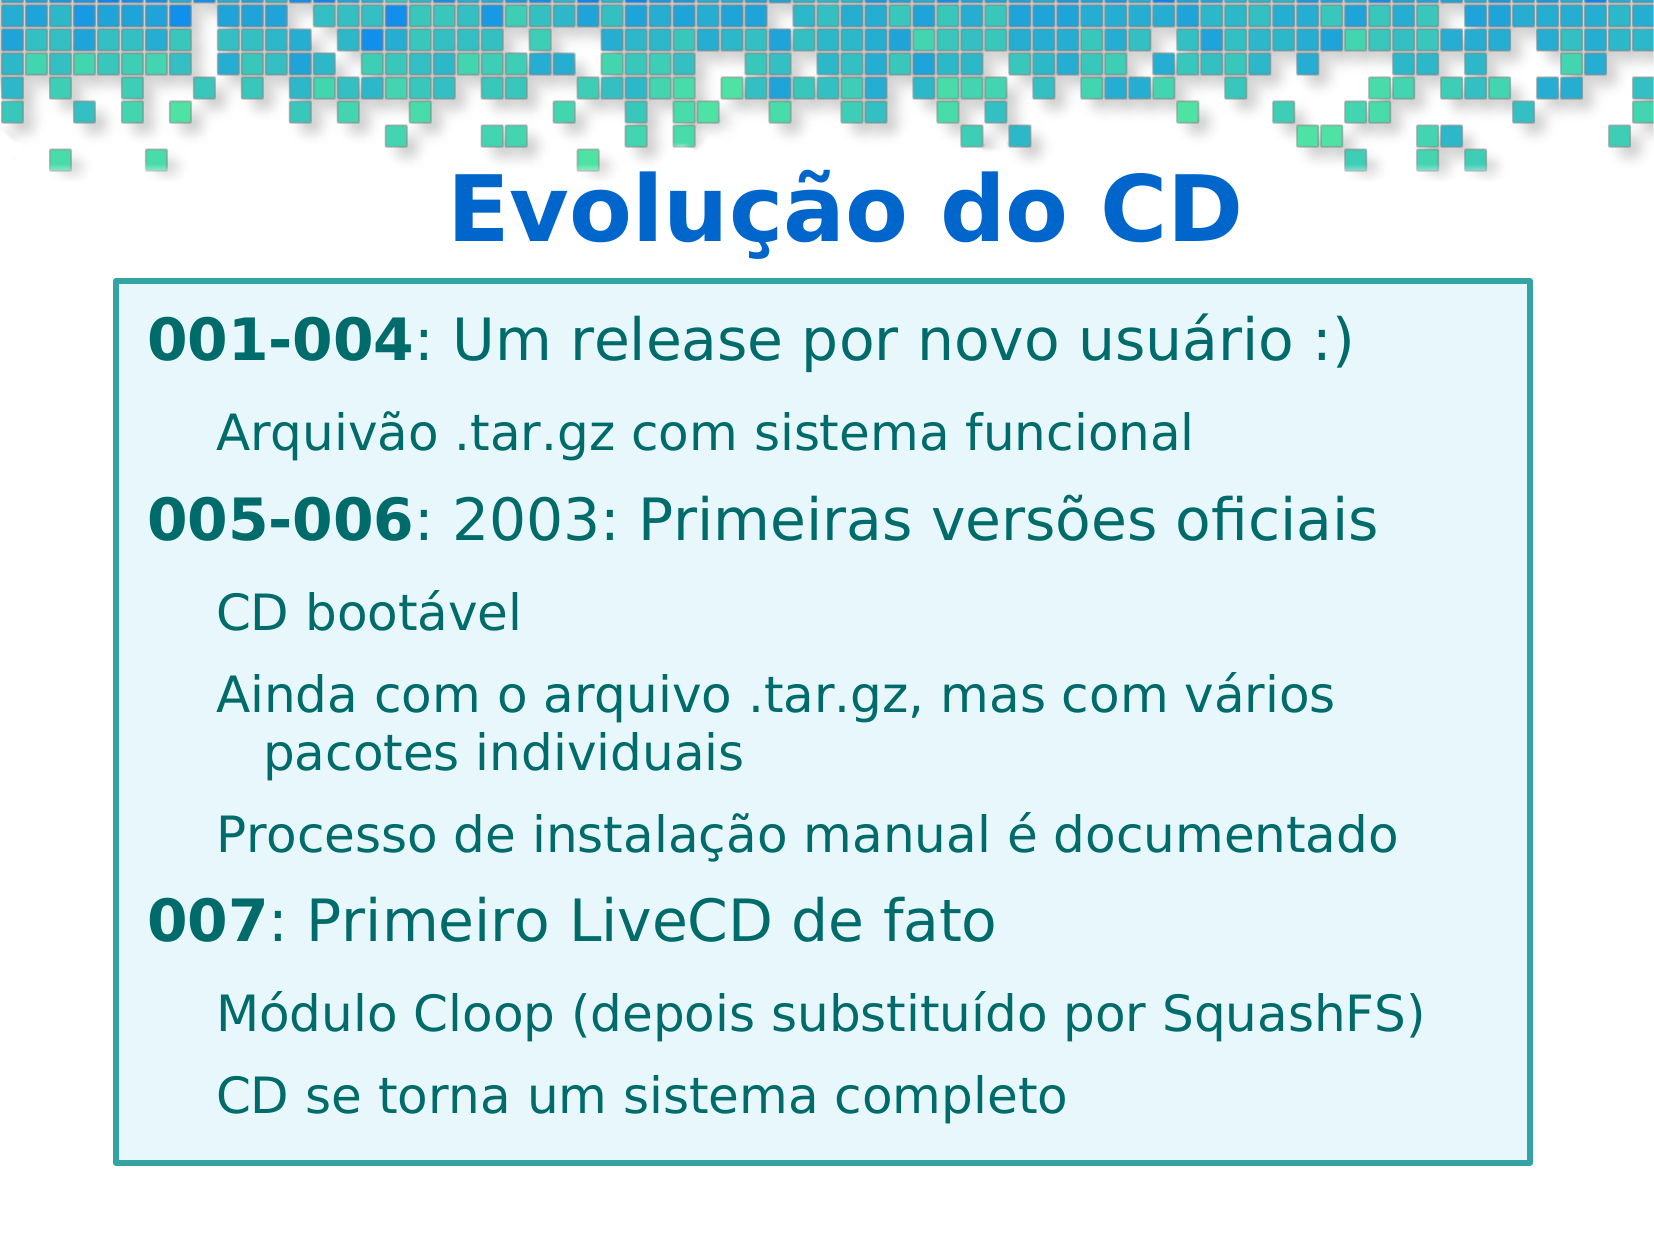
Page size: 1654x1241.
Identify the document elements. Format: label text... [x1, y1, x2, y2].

list 001-004: Um release por novo usuário :) Arquivão .tar.gz com sistema funcional 005-006: 2003: Primeiras versões oficiais CD bootável Ainda com o arquivo .tar.gz, mas com vários pacotes individuais Processo de instalação manual é documentado 007: Primeiro LiveCD de fato Módulo Cloop (depois substituído por SquashFS) CD se torna um sistema completo [121, 306, 1534, 1160]
picture [0, 0, 1654, 185]
title Evolução do CD [112, 132, 1581, 287]
